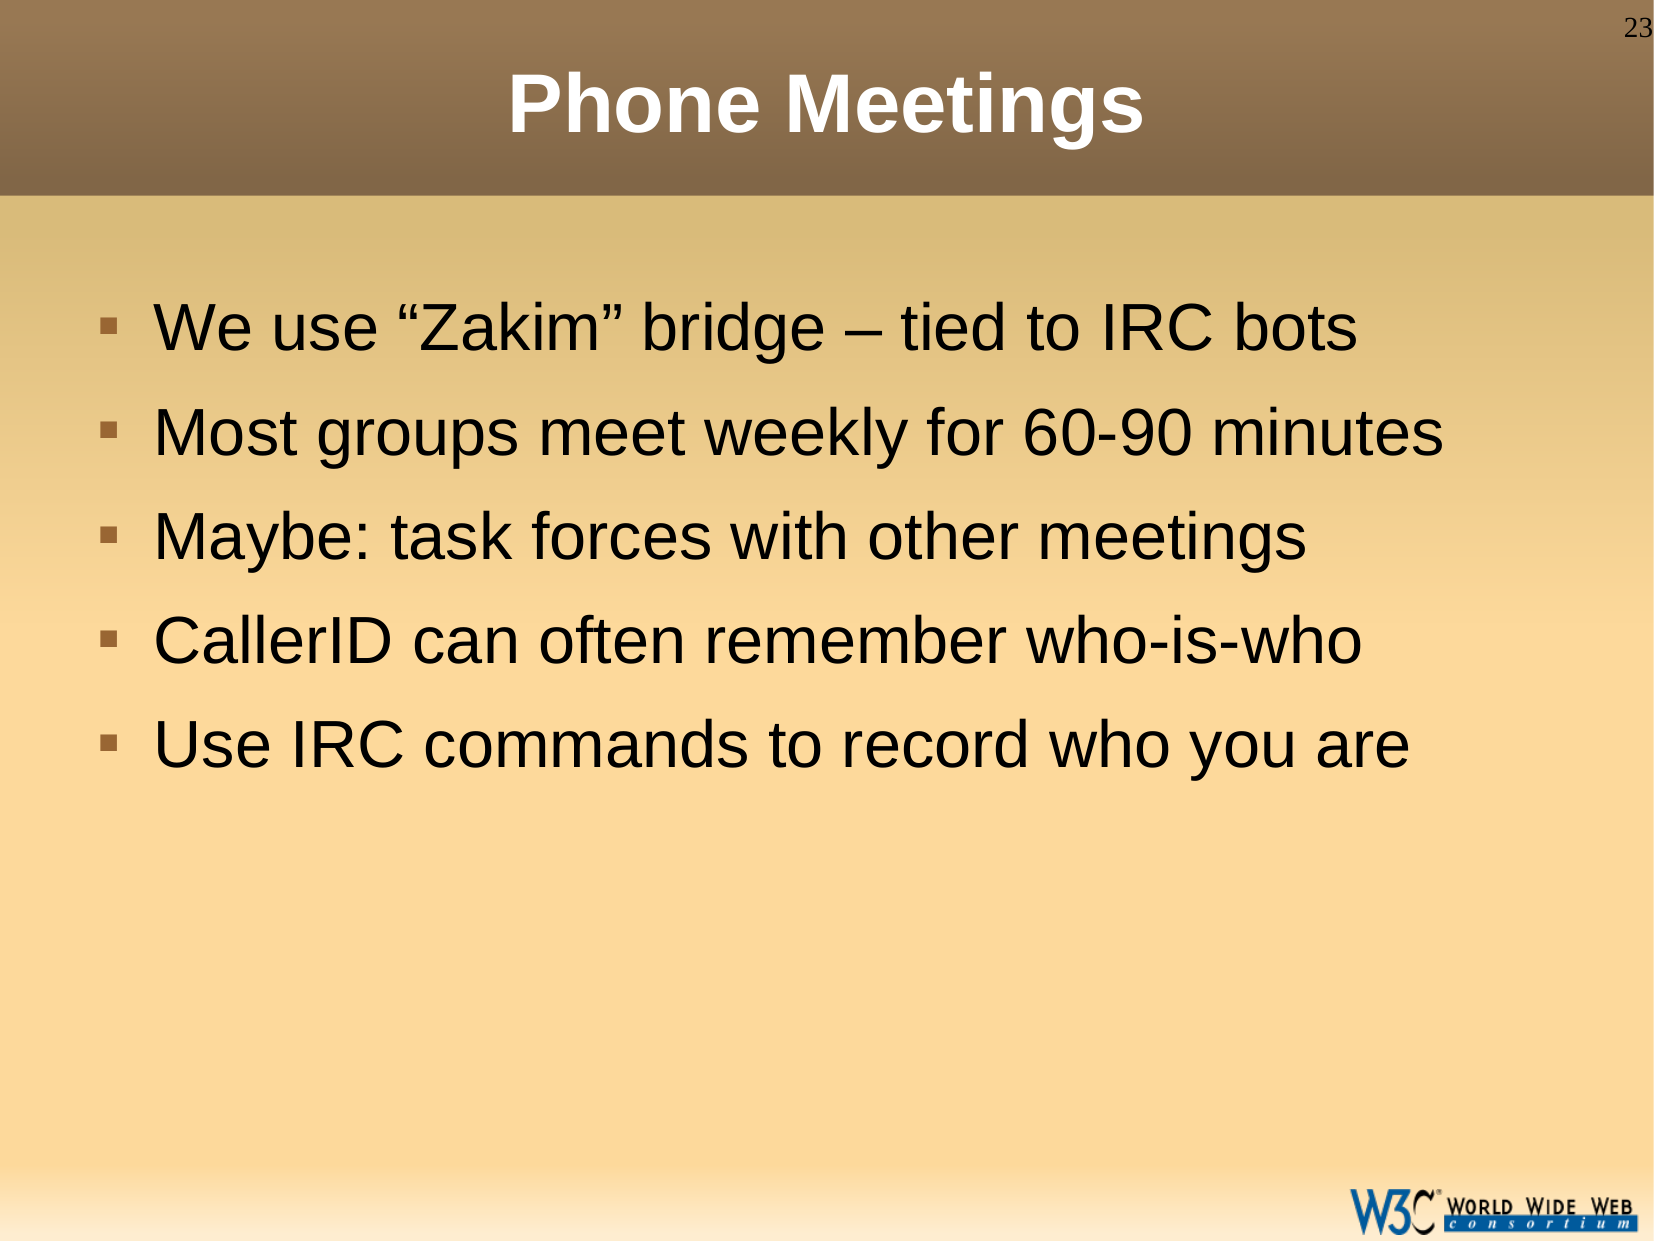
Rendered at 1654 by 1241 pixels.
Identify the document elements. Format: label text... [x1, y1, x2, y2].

list We use “Zakim” bridge – tied to IRC bots Most groups meet weekly for 60-90 minutes Maybe: task forces with other meetings CallerID can often remember who-is-who Use IRC commands to record who you are [82, 290, 1571, 1109]
picture [0, 208, 1654, 1241]
title Phone Meetings [0, 0, 1654, 208]
